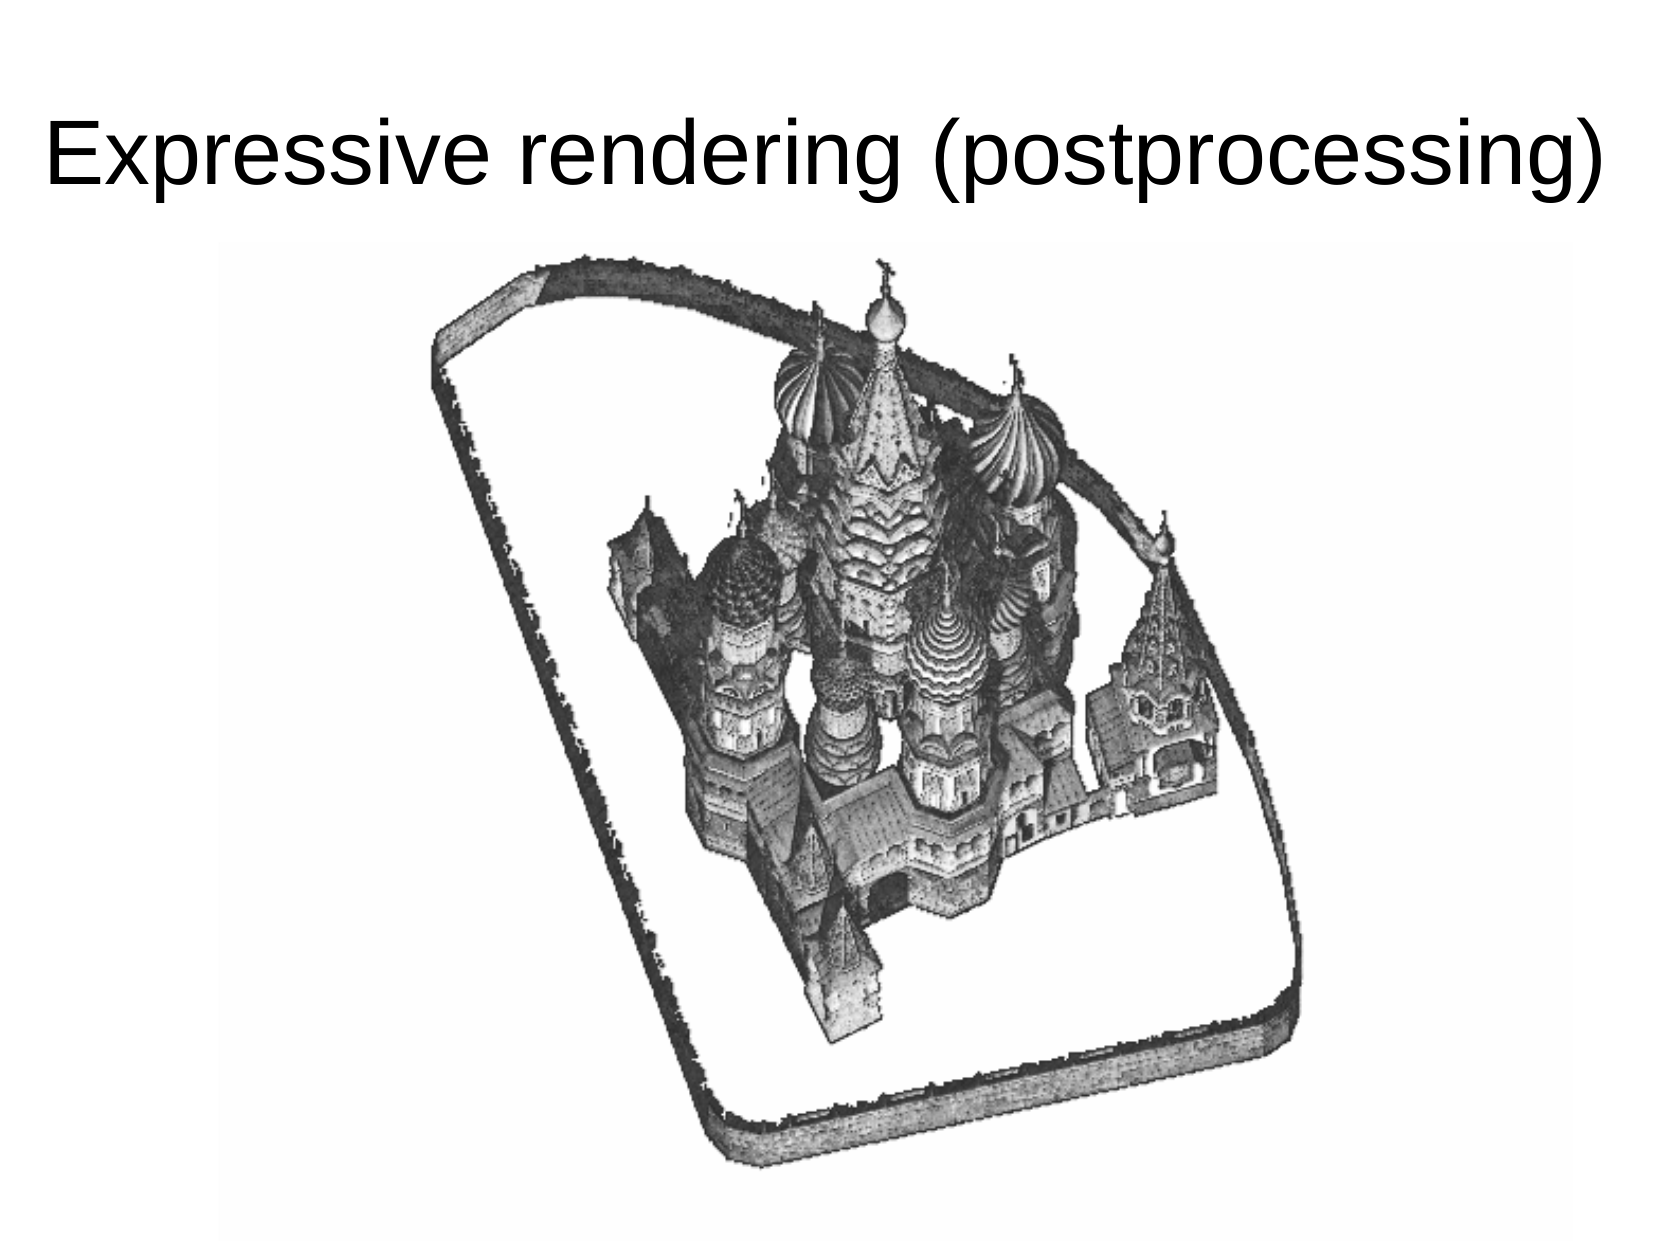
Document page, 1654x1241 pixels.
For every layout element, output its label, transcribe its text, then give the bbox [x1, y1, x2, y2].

picture [218, 242, 1573, 1241]
title Expressive rendering (postprocessing) [29, 49, 1625, 257]
